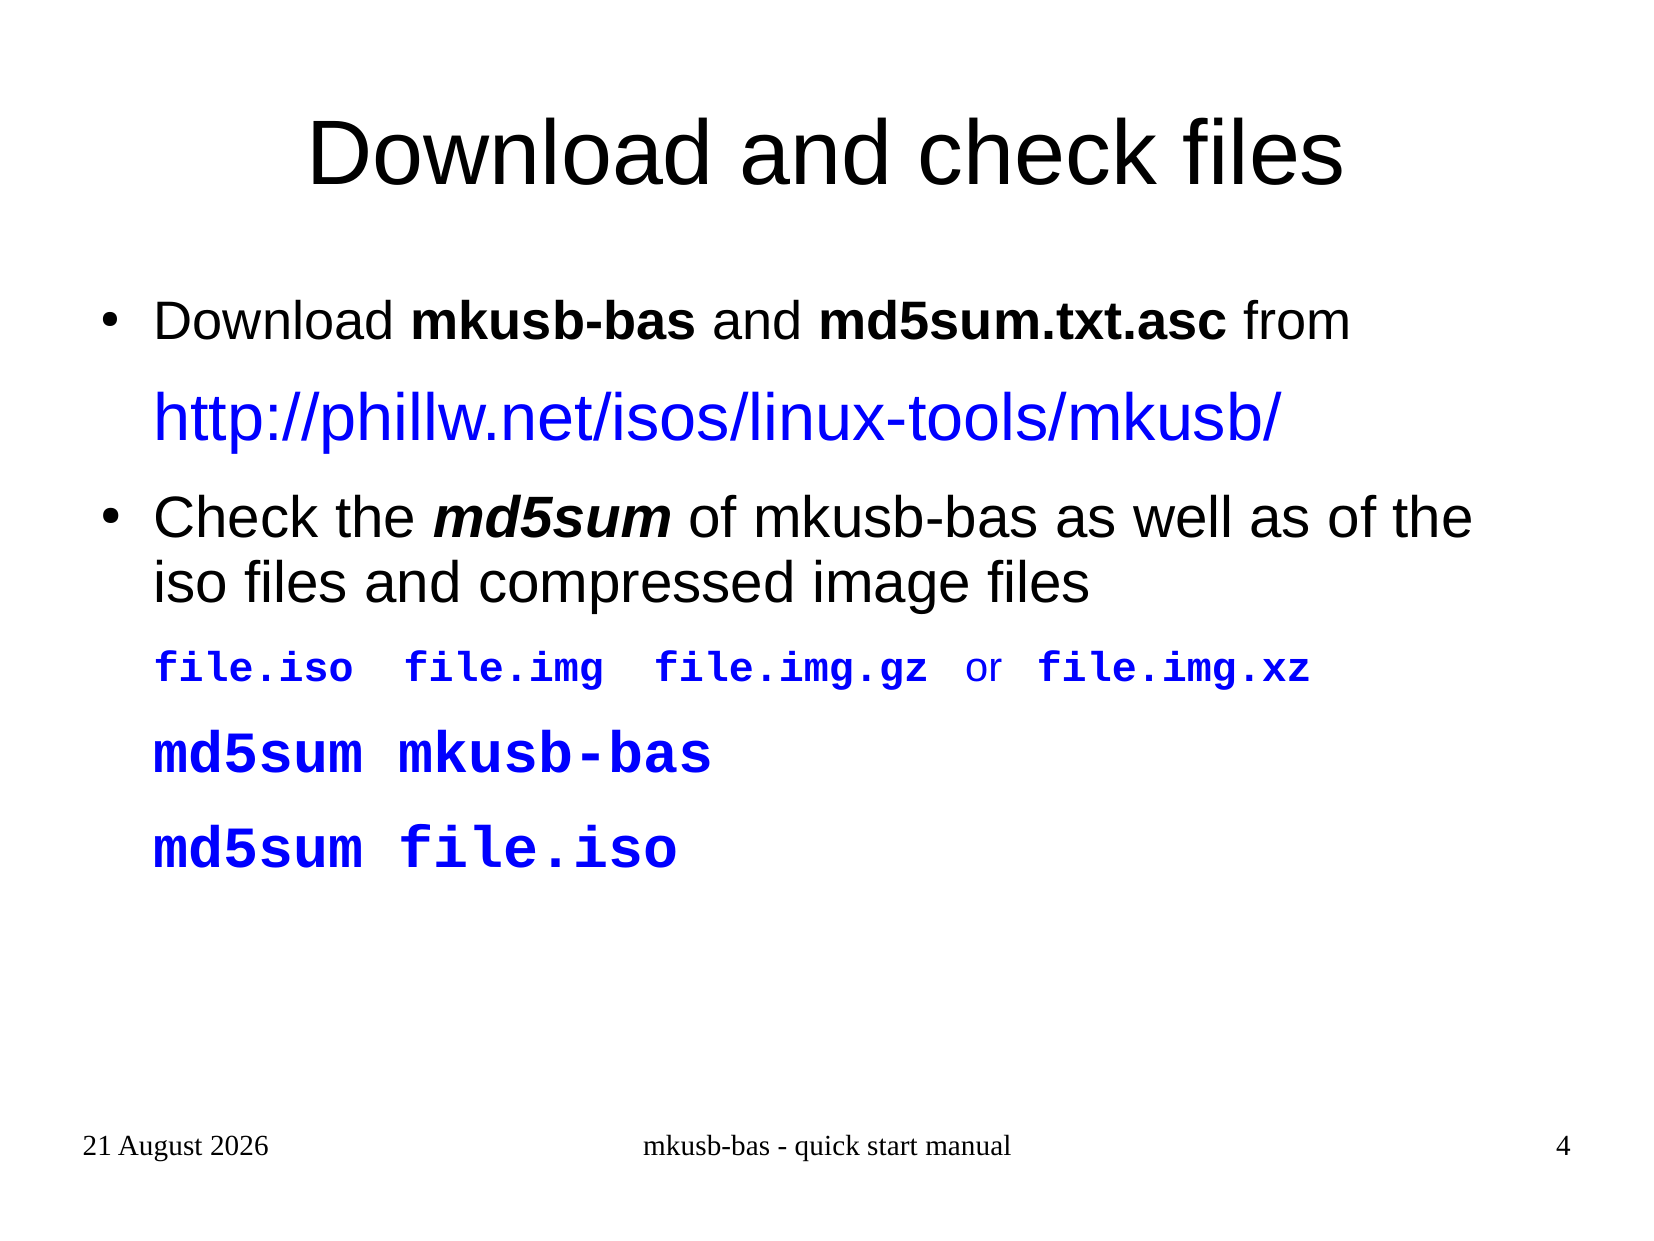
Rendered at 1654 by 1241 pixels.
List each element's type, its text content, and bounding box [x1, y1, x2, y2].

title Download and check files [82, 49, 1571, 257]
list Download mkusb-bas and md5sum.txt.asc from http://phillw.net/isos/linux-tools/mkusb/ Check the md5sum of mkusb-bas as well as of the iso files and compressed image files file.iso file.img file.img.gz or file.img.xz md5sum mkusb-bas md5sum file.iso [82, 290, 1538, 1010]
